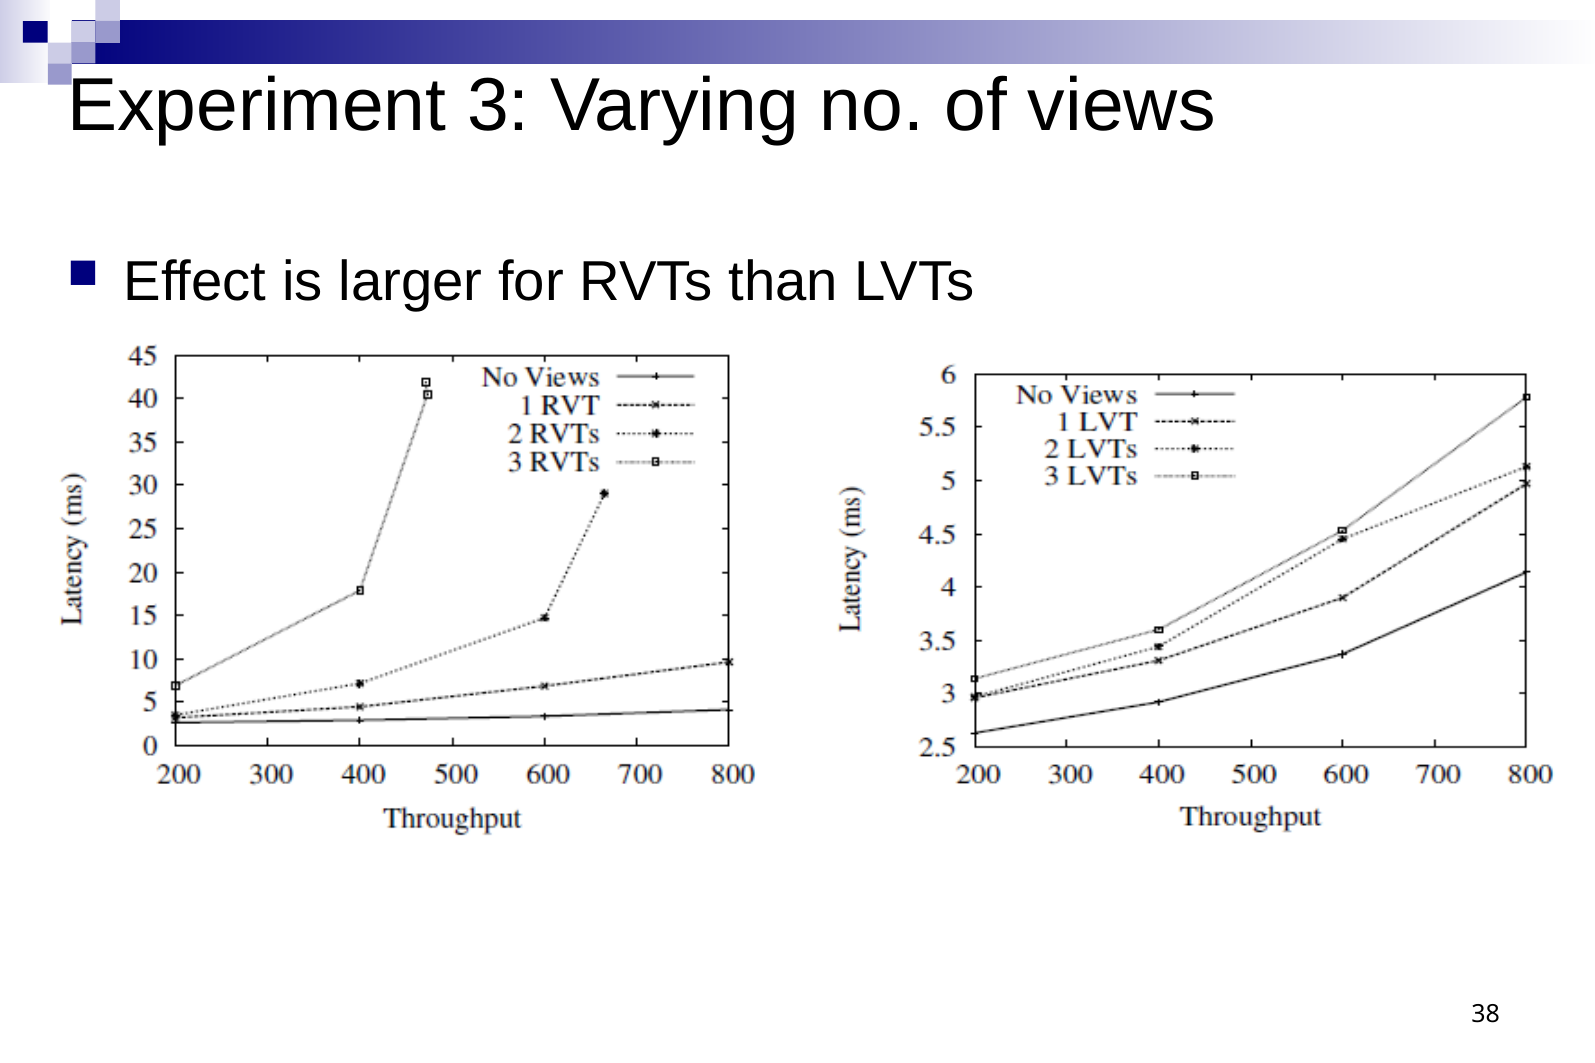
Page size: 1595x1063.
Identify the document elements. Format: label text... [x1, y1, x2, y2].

picture [31, 327, 773, 844]
title Experiment 3: Varying no. of views [52, 22, 1541, 154]
list Effect is larger for RVTs than LVTs [52, 236, 1536, 946]
picture [797, 330, 1564, 844]
